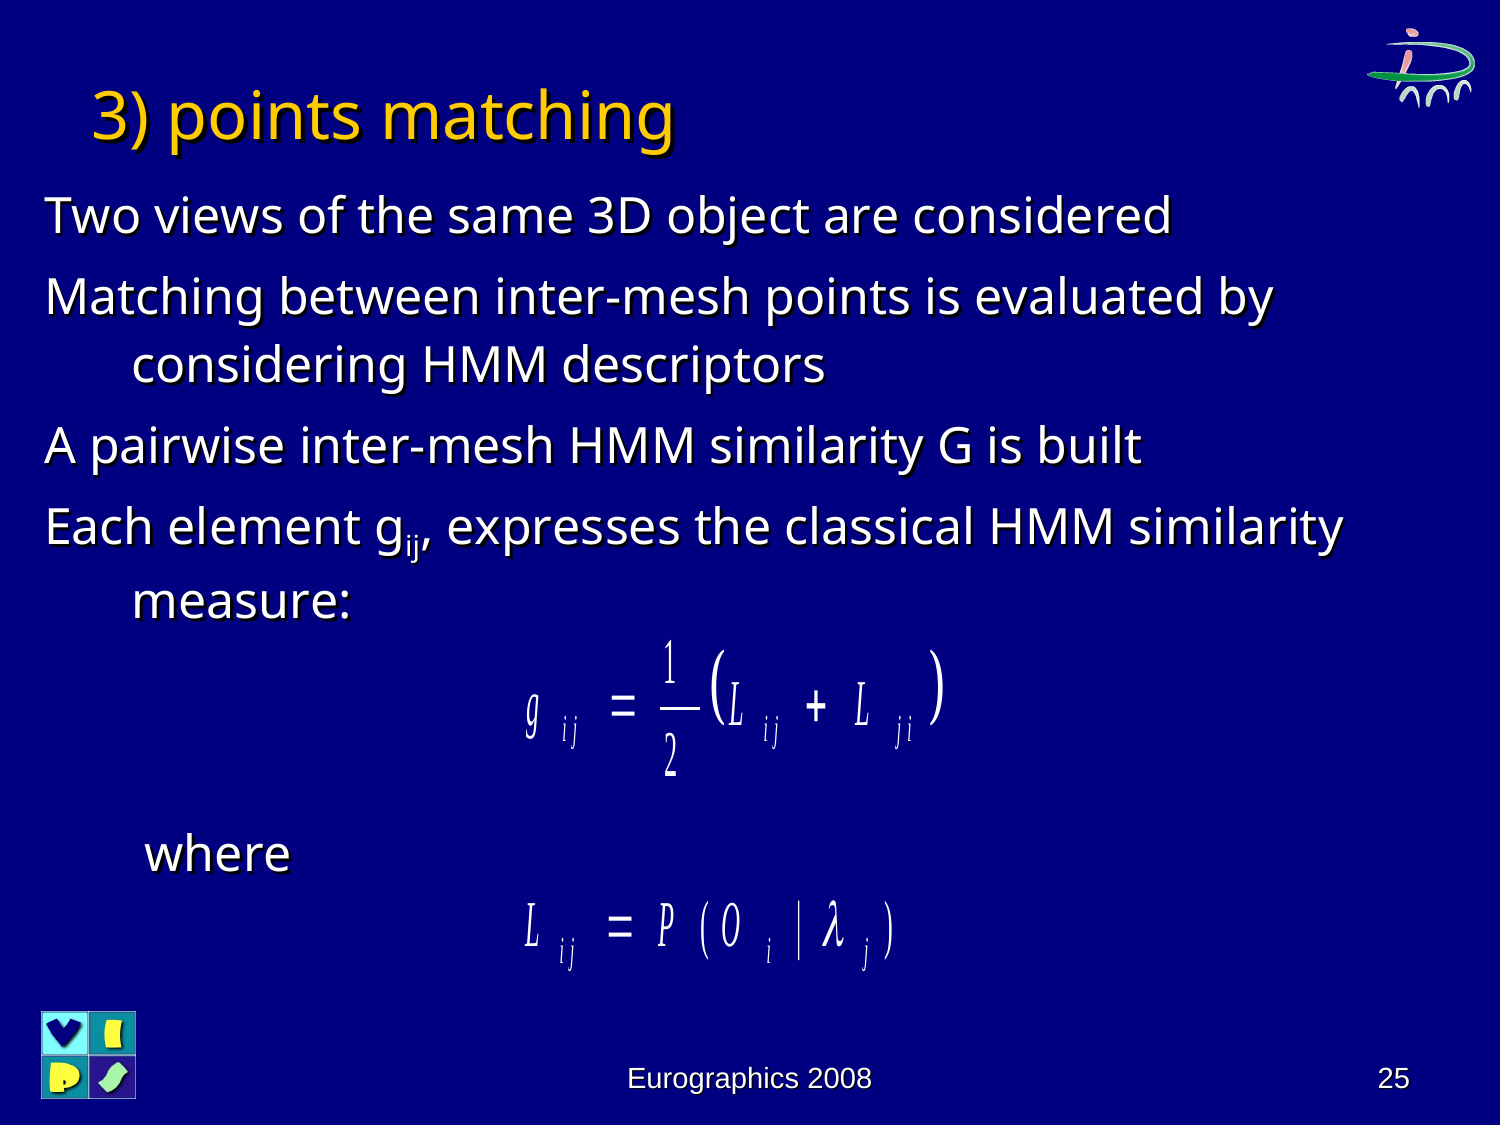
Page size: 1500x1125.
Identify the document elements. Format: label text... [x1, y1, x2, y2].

picture [41, 1011, 136, 1099]
picture [1367, 28, 1475, 108]
text_box where [129, 810, 308, 895]
chart [513, 881, 920, 986]
list Two views of the same 3D object are considered Matching between inter-mesh points is evaluated by considering HMM descriptors A pairwise inter-mesh HMM similarity G is built Each element gij, expresses the classical HMM similarity measure: [29, 172, 1500, 634]
title 3) points matching [76, 42, 1427, 172]
chart [513, 621, 952, 791]
